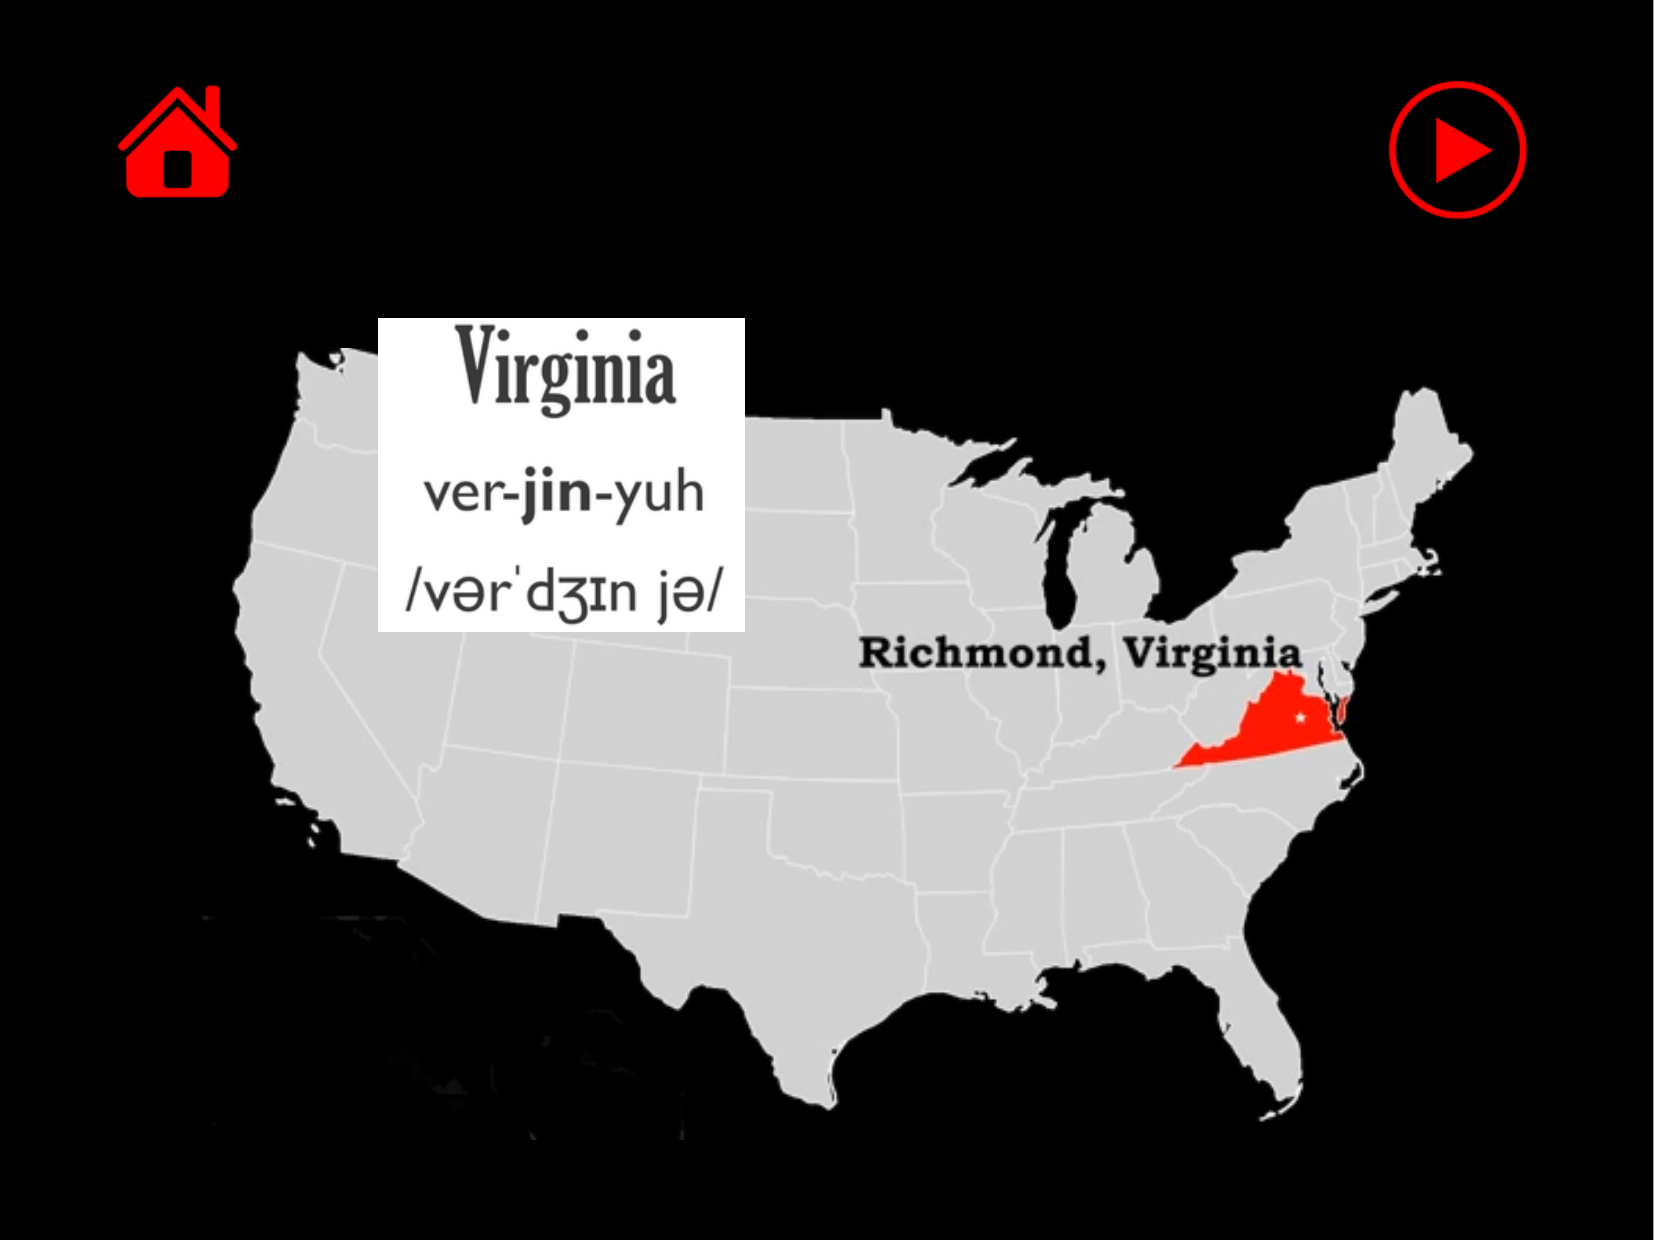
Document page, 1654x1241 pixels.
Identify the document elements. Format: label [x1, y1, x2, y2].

picture [1381, 70, 1539, 228]
picture [118, 82, 237, 201]
picture [177, 318, 1477, 1140]
